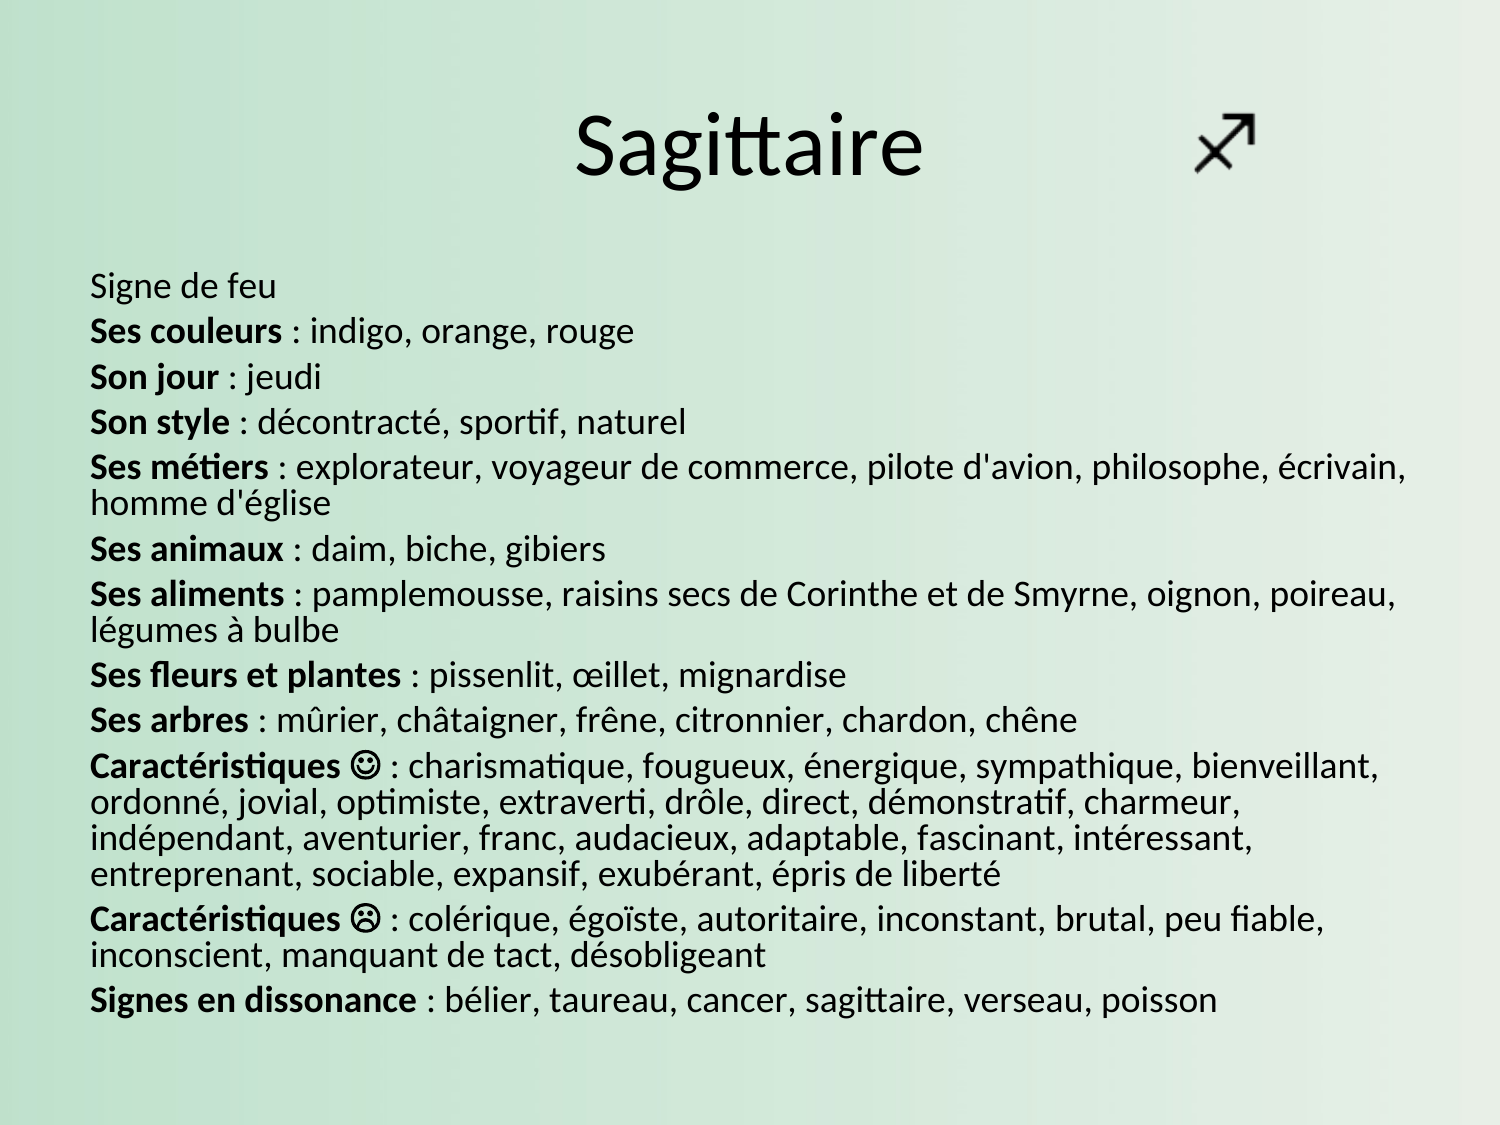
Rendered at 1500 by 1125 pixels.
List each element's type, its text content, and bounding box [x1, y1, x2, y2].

title Sagittaire [75, 45, 1426, 233]
picture [0, 0, 1500, 1125]
list Signe de feu Ses couleurs : indigo, orange, rouge Son jour : jeudi Son style : décontracté, sportif, naturel Ses métiers : explorateur, voyageur de commerce, pilote d'avion, philosophe, écrivain, homme d'église Ses animaux : daim, biche, gibiers Ses aliments : pamplemousse, raisins secs de Corinthe et de Smyrne, oignon, poireau, légumes à bulbe Ses fleurs et plantes : pissenlit, œillet, mignardise Ses arbres : mûrier, châtaigner, frêne, citronnier, chardon, chêne Caractéristiques  : charismatique, fougueux, énergique, sympathique, bienveillant, ordonné, jovial, optimiste, extraverti, drôle, direct, démonstratif, charmeur, indépendant, aventurier, franc, audacieux, adaptable, fascinant, intéressant, entreprenant, sociable, expansif, exubérant, épris de liberté Caractéristiques  : colérique, égoïste, autoritaire, inconstant, brutal, peu fiable, inconscient, manquant de tact, désobligeant Signes en dissonance : bélier, taureau, cancer, sagittaire, verseau, poisson [75, 262, 1426, 1054]
